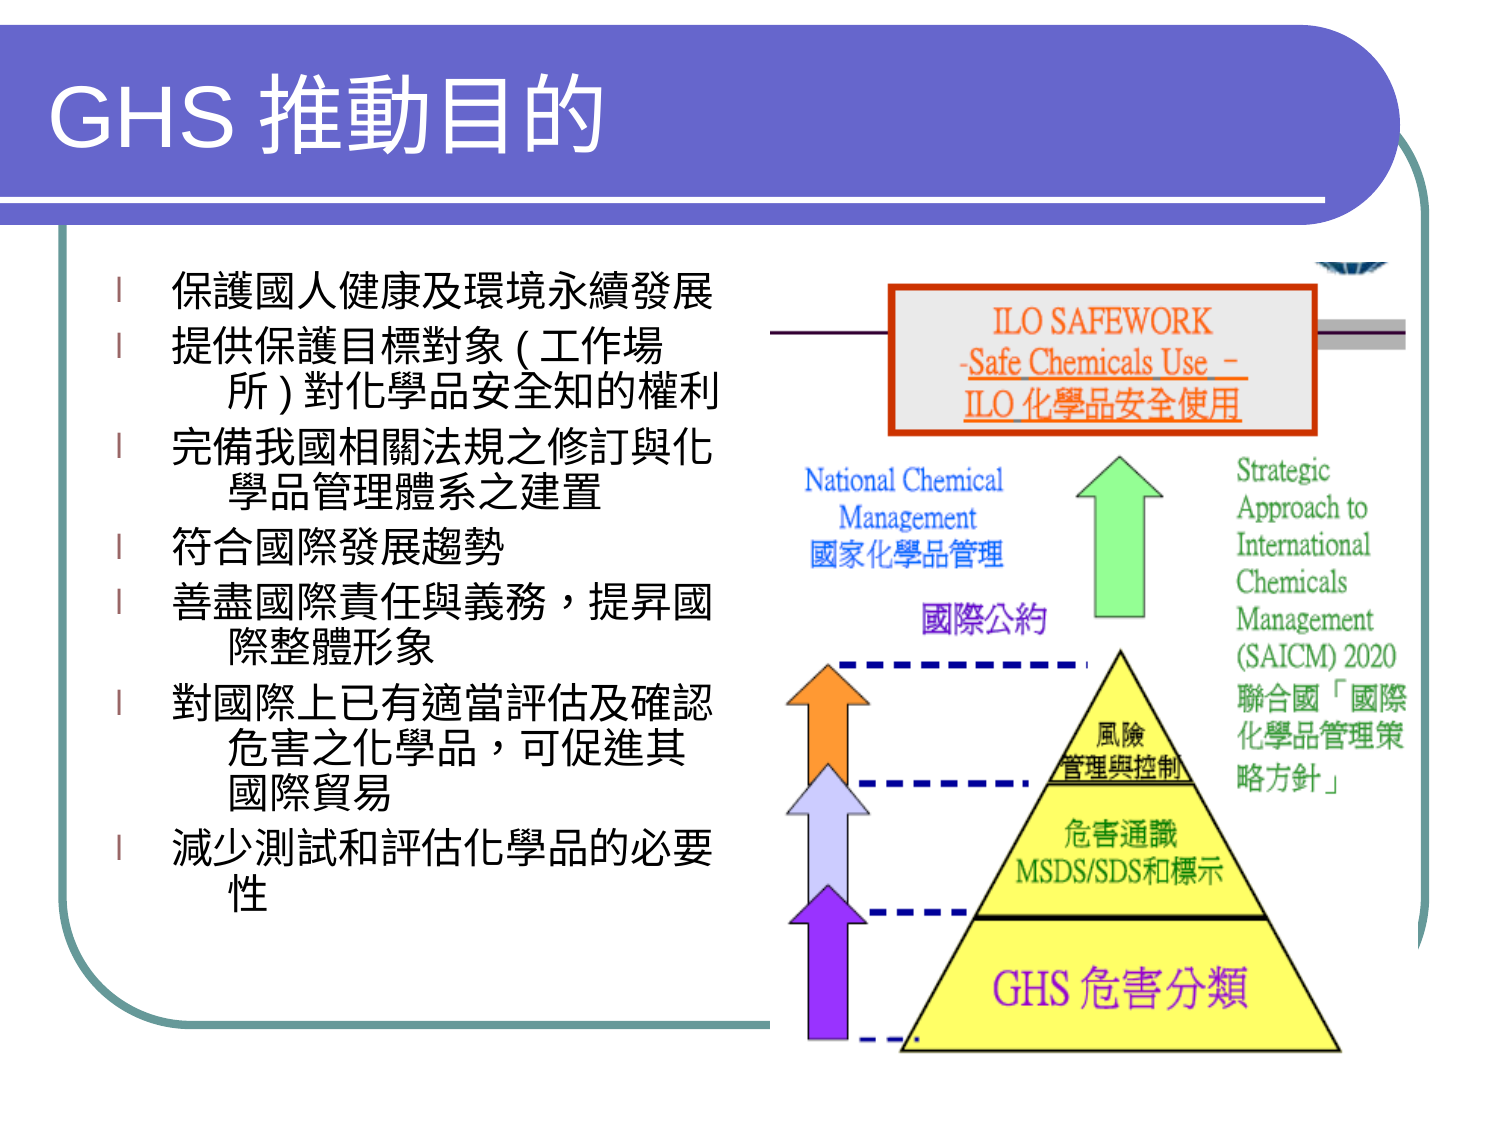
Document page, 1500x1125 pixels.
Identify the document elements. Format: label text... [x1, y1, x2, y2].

title GHS推動目的 [32, 37, 1347, 188]
picture [770, 262, 1418, 1094]
list 保護國人健康及環境永續發展 提供保護目標對象(工作場所)對化學品安全知的權利 完備我國相關法規之修訂與化學品管理體系之建置 符合國際發展趨勢 善盡國際責任與義務，提昇國際整體形象 對國際上已有適當評估及確認危害之化學品，可促進其國際貿易 減少測試和評估化學品的必要性 [99, 262, 739, 988]
